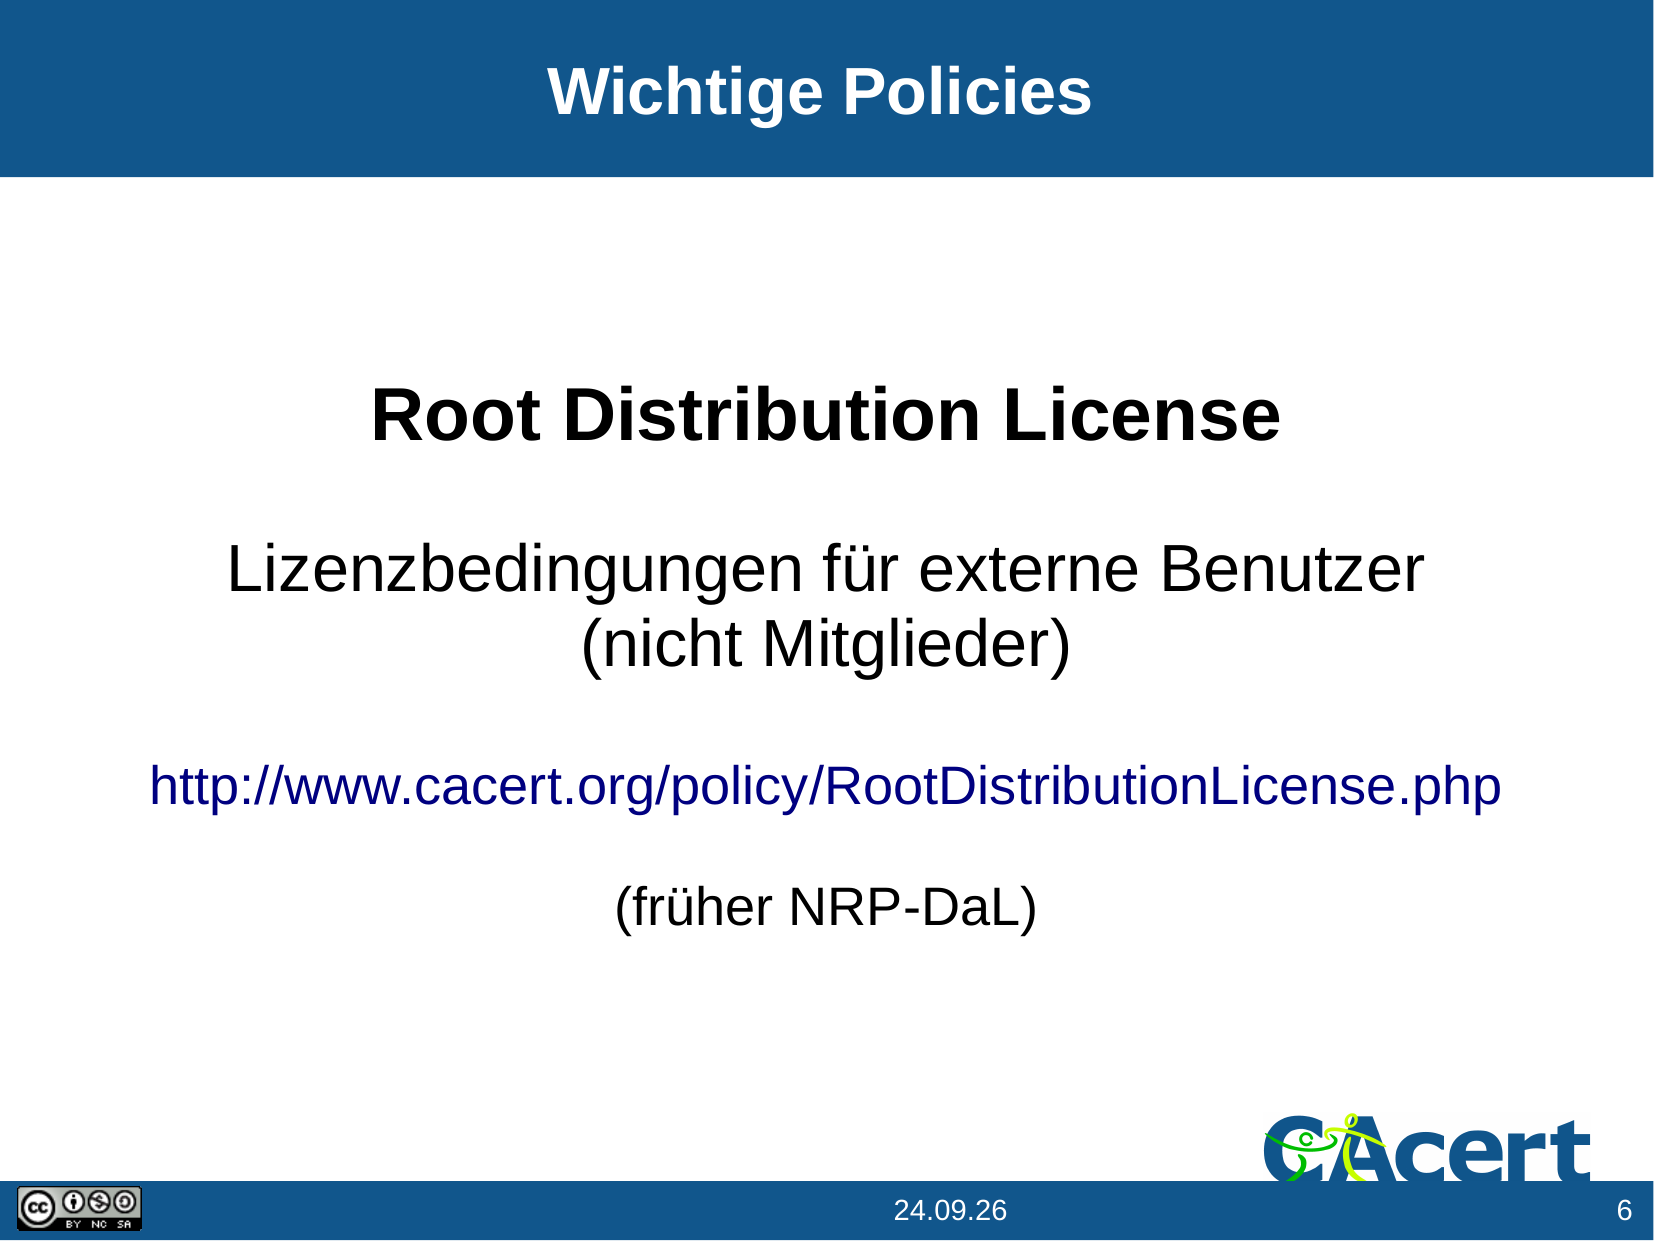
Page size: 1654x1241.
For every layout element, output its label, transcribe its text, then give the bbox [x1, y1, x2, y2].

picture [1263, 1112, 1591, 1181]
subtitle Root Distribution License Lizenzbedingungen für externe Benutzer (nicht Mitglieder) http://www.cacert.org/policy/RootDistributionLicense.php (früher NRP-DaL) [82, 225, 1571, 1084]
picture [17, 1186, 142, 1231]
title Wichtige Policies [76, 17, 1565, 166]
